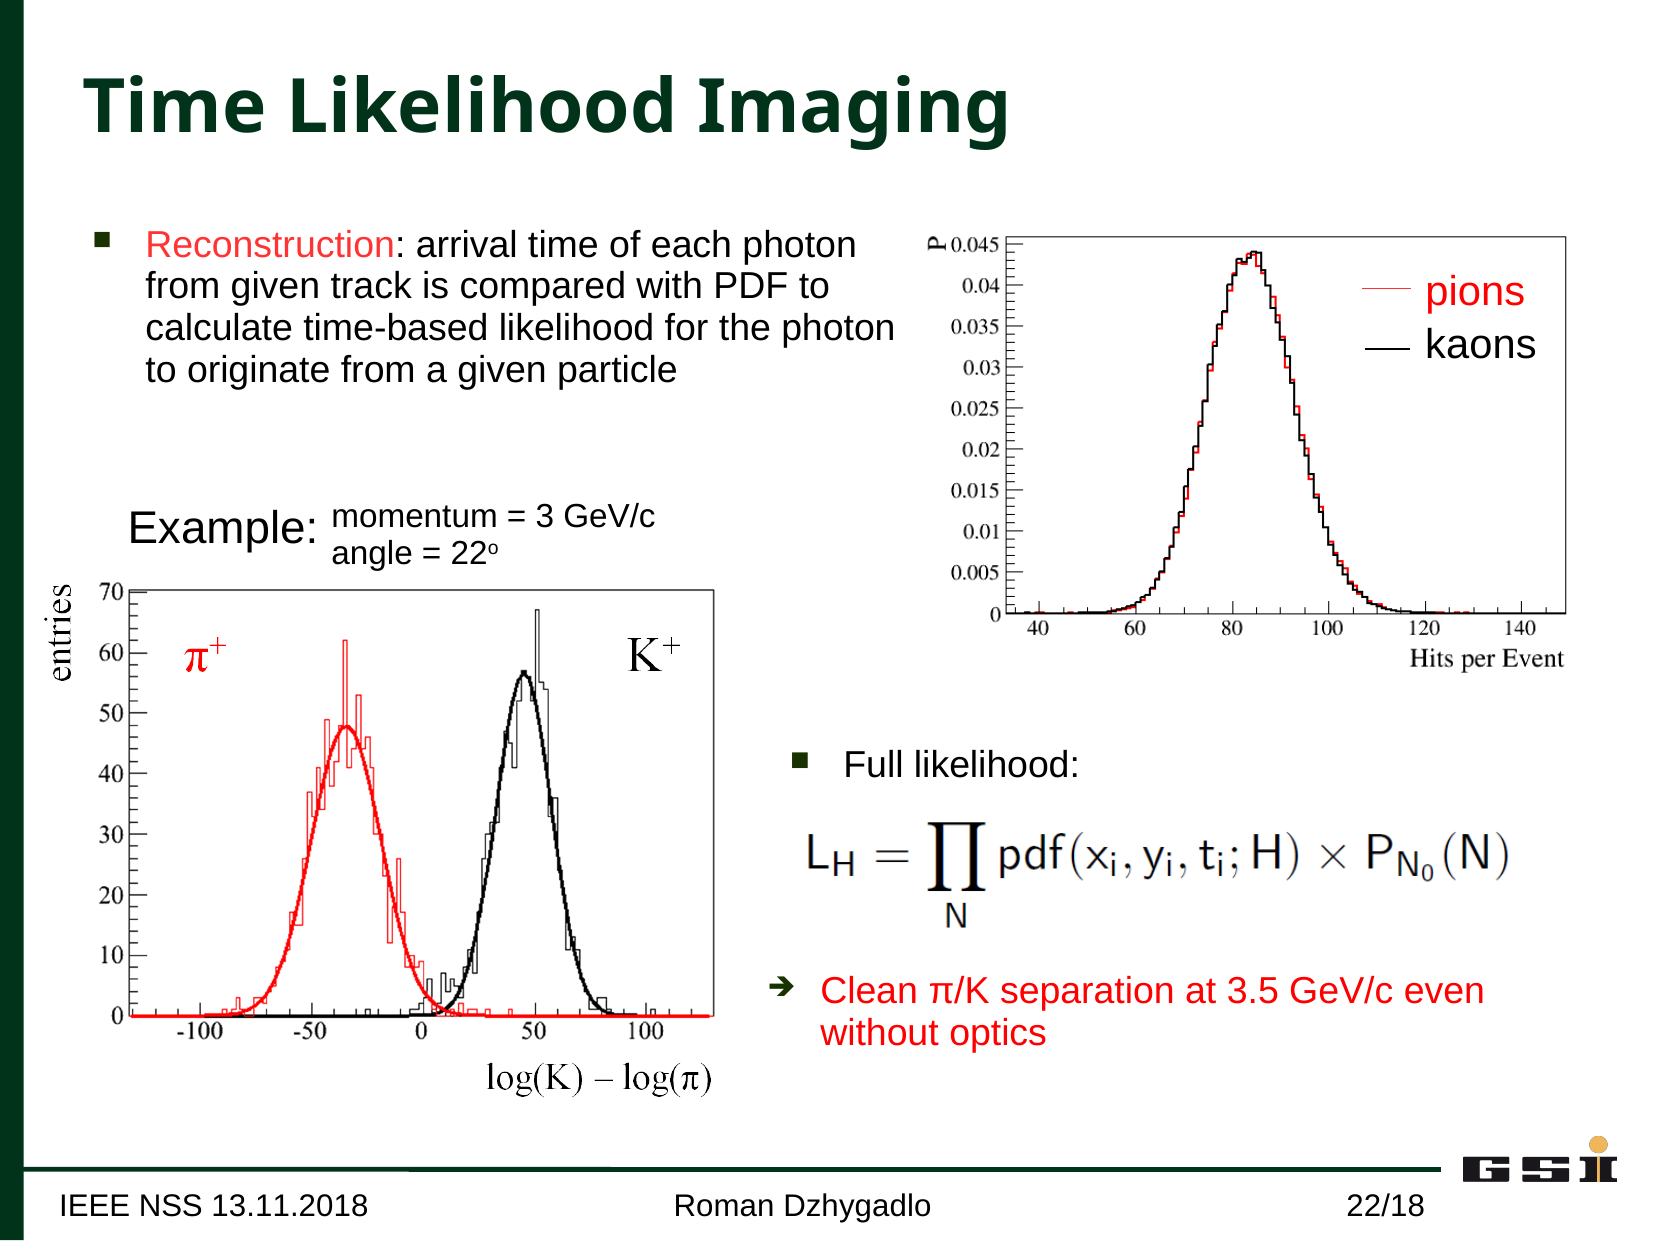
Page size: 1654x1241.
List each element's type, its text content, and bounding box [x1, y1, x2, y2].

title Time Likelihood Imaging [82, 11, 1595, 198]
text_box Example: [76, 492, 297, 559]
picture [1463, 1136, 1617, 1182]
text_box Full likelihood: [772, 741, 1110, 785]
text_box pions [1431, 285, 1443, 303]
text_box momentum = 3 GeV/c angle = 22o [313, 496, 715, 613]
text_box Clean π/K separation at 3.5 GeV/c even without optics [749, 967, 1595, 1053]
text_box pions [1410, 258, 1530, 316]
text_box kaons [1374, 311, 1505, 369]
picture [38, 575, 726, 1105]
picture [918, 223, 1591, 681]
text_box Reconstruction: arrival time of each photon from given track is compared with PDF to calculate time-based likelihood for the photon to originate from a given particle [74, 221, 920, 390]
picture [791, 803, 1542, 934]
